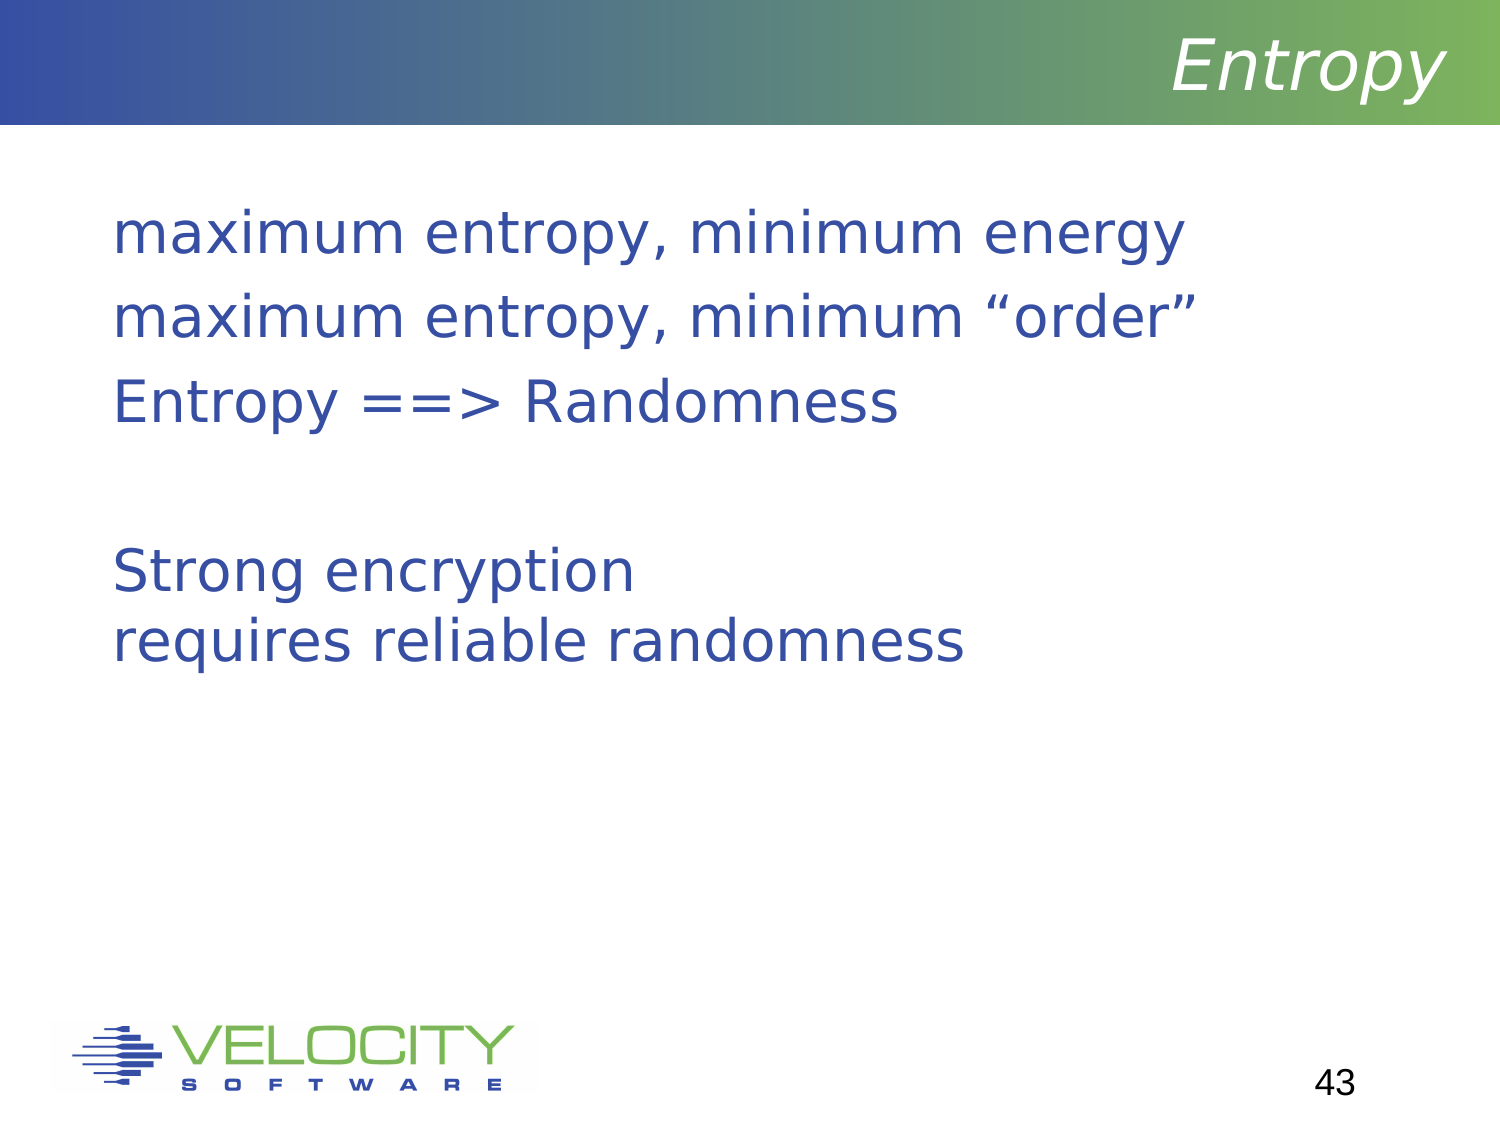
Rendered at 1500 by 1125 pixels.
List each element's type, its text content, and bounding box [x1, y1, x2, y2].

picture [50, 1021, 538, 1094]
list maximum entropy, minimum energy maximum entropy, minimum “order” Entropy ==> Randomness Strong encryption requires reliable randomness [70, 187, 1438, 988]
title Entropy [62, 12, 1463, 113]
